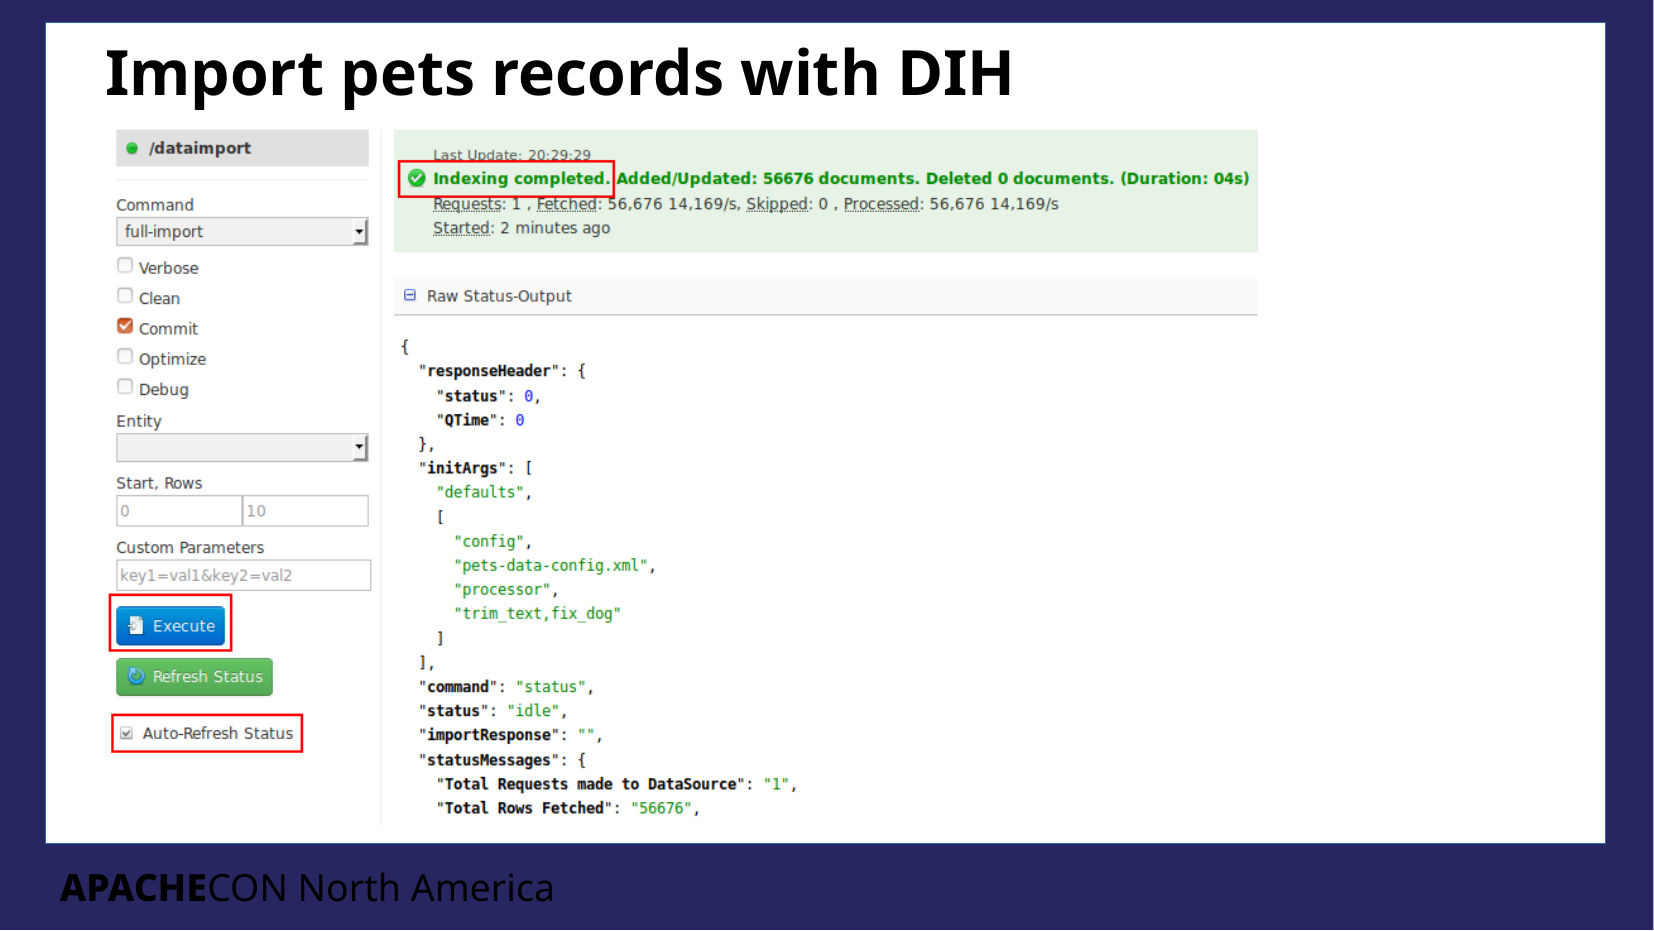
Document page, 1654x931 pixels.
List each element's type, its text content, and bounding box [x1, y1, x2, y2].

title Import pets records with DIH [105, 32, 1546, 110]
picture [105, 121, 1258, 826]
